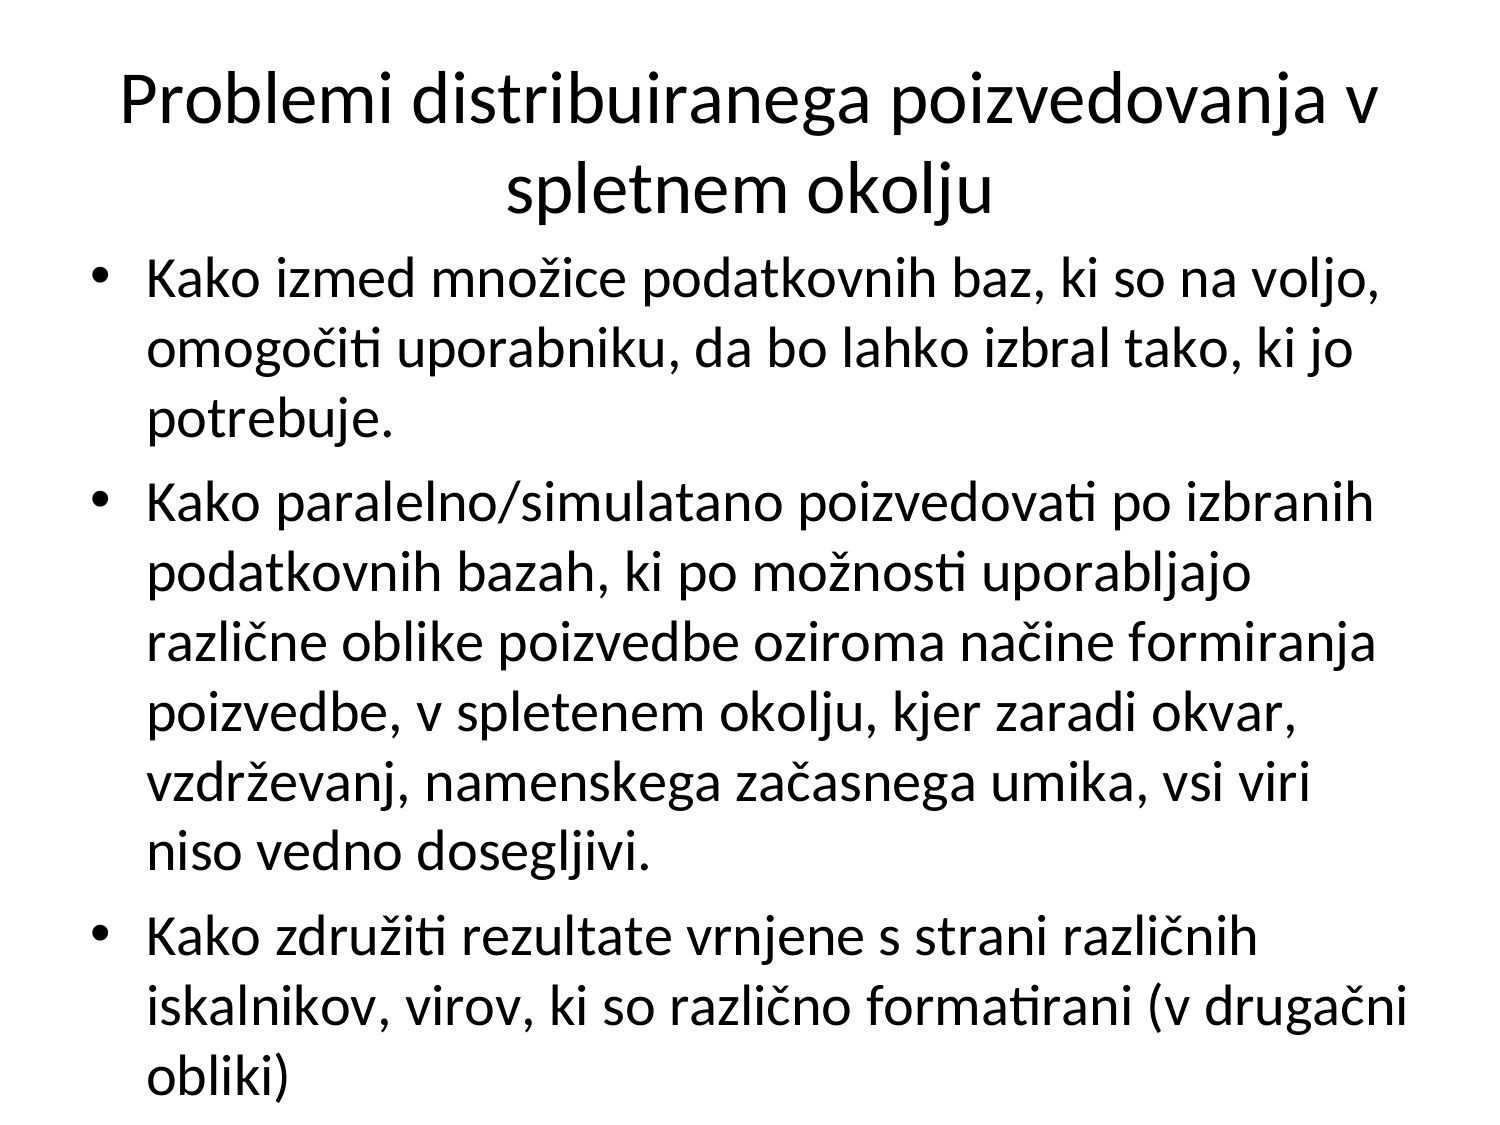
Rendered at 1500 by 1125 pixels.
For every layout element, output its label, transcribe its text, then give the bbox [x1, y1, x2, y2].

title Problemi distribuiranega poizvedovanja v spletnem okolju [75, 41, 1426, 231]
list Kako izmed množice podatkovnih baz, ki so na voljo, omogočiti uporabniku, da bo lahko izbral tako, ki jo potrebuje. Kako paralelno/simulatano poizvedovati po izbranih podatkovnih bazah, ki po možnosti uporabljajo različne oblike poizvedbe oziroma načine formiranja poizvedbe, v spletenem okolju, kjer zaradi okvar, vzdrževanj, namenskega začasnega umika, vsi viri niso vedno dosegljivi. Kako združiti rezultate vrnjene s strani različnih iskalnikov, virov, ki so različno formatirani (v drugačni obliki) [75, 231, 1426, 1125]
